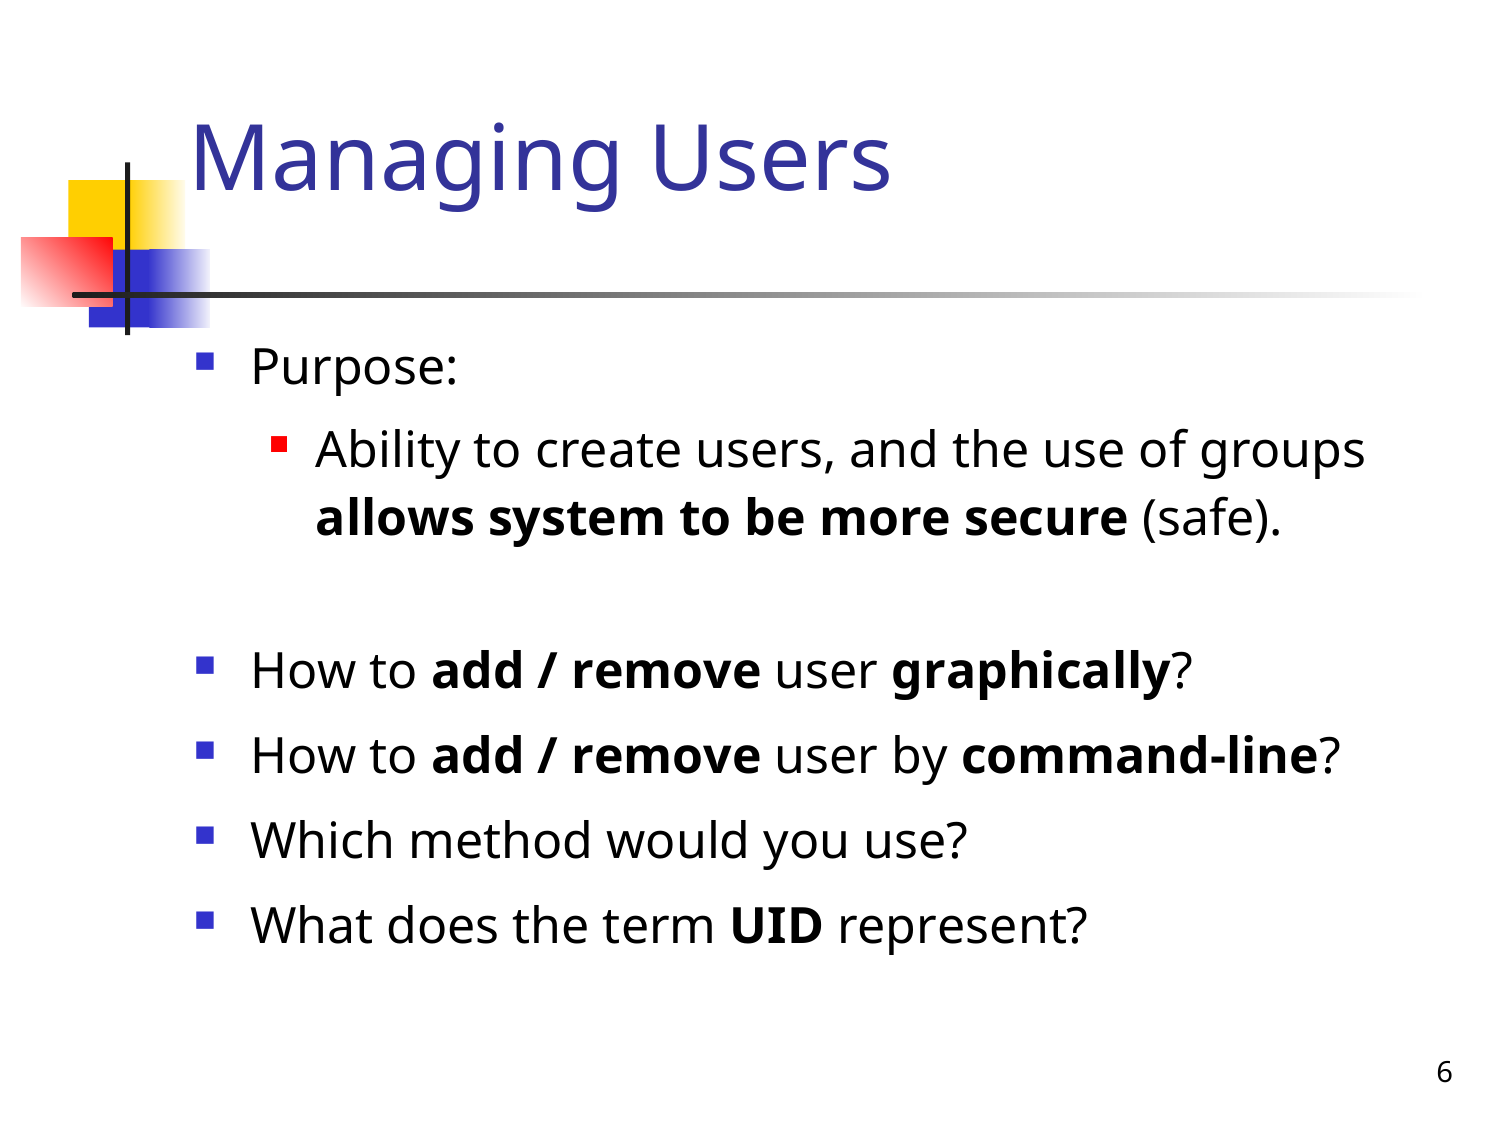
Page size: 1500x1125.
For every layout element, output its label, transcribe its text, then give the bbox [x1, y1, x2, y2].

list Purpose: Ability to create users, and the use of groups allows system to be more secure (safe). How to add / remove user graphically? How to add / remove user by command-line? Which method would you use? What does the term UID represent? [193, 331, 1469, 1059]
title Managing Users [188, 42, 1468, 268]
